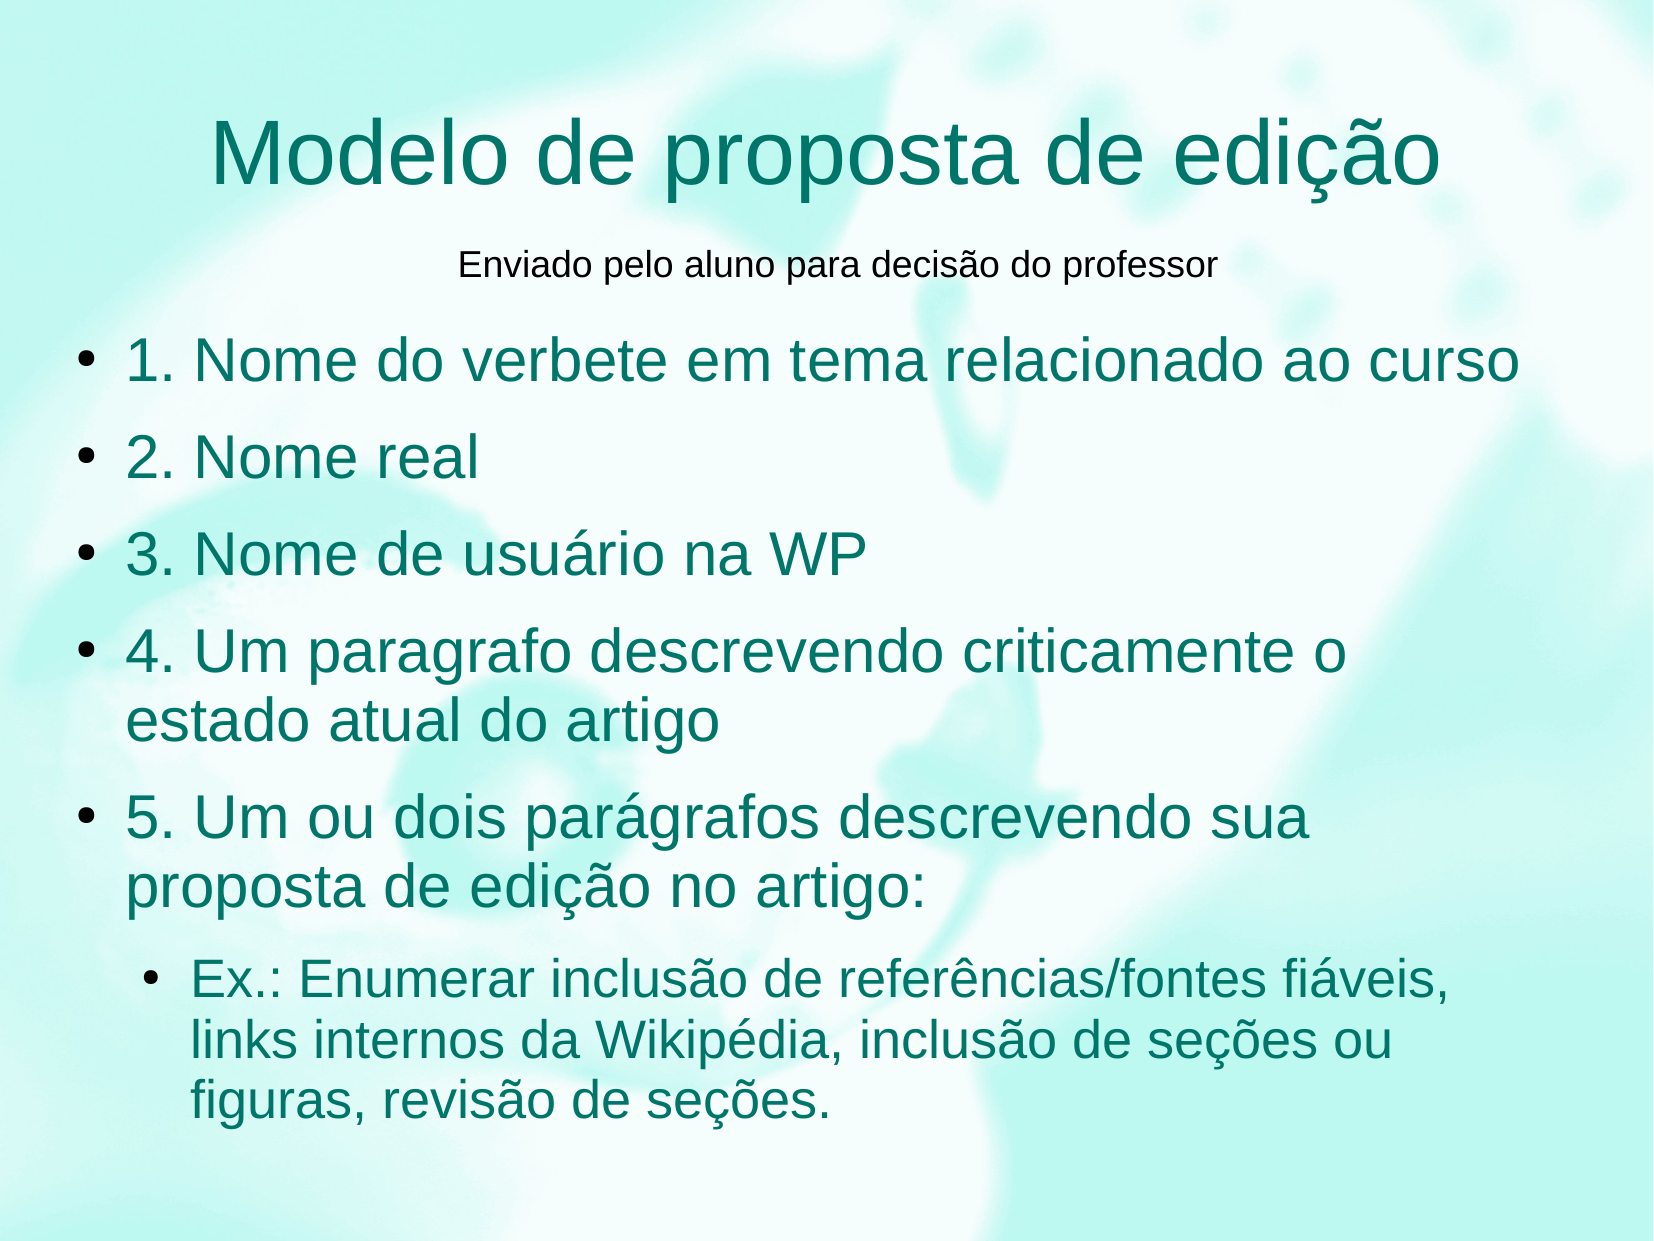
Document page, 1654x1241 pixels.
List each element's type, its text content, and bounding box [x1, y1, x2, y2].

text_box Enviado pelo aluno para decisão do professor [442, 236, 1234, 294]
title Modelo de proposta de edição [82, 56, 1571, 250]
list 1. Nome do verbete em tema relacionado ao curso 2. Nome real 3. Nome de usuário na WP 4. Um paragrafo descrevendo criticamente o estado atual do artigo 5. Um ou dois parágrafos descrevendo sua proposta de edição no artigo: Ex.: Enumerar inclusão de referências/fontes fiáveis, links internos da Wikipédia, inclusão de seções ou figuras, revisão de seções. [59, 324, 1548, 1144]
picture [0, 0, 1654, 1241]
